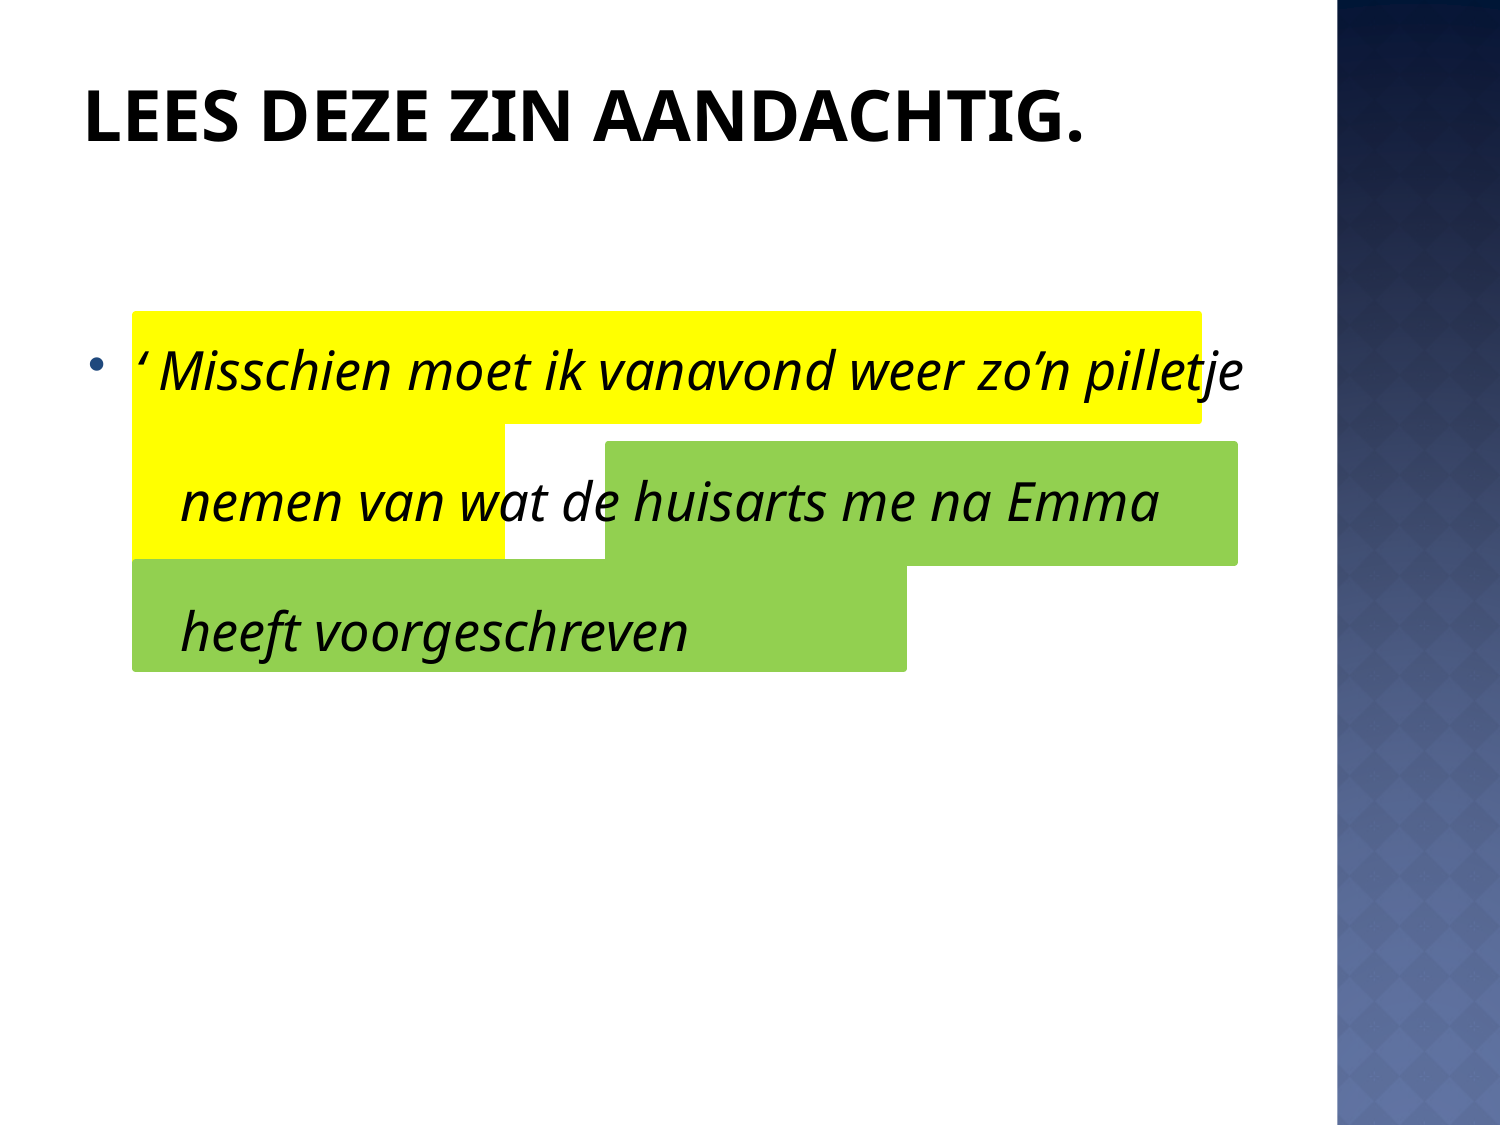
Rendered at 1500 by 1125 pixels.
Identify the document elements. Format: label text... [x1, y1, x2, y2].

list ‘ Misschien moet ik vanavond weer zo’n pilletje nemen van wat de huisarts me na Emma heeft voorgeschreven [75, 264, 1263, 1060]
title Lees deze zin aandachtig. [75, 52, 1263, 240]
